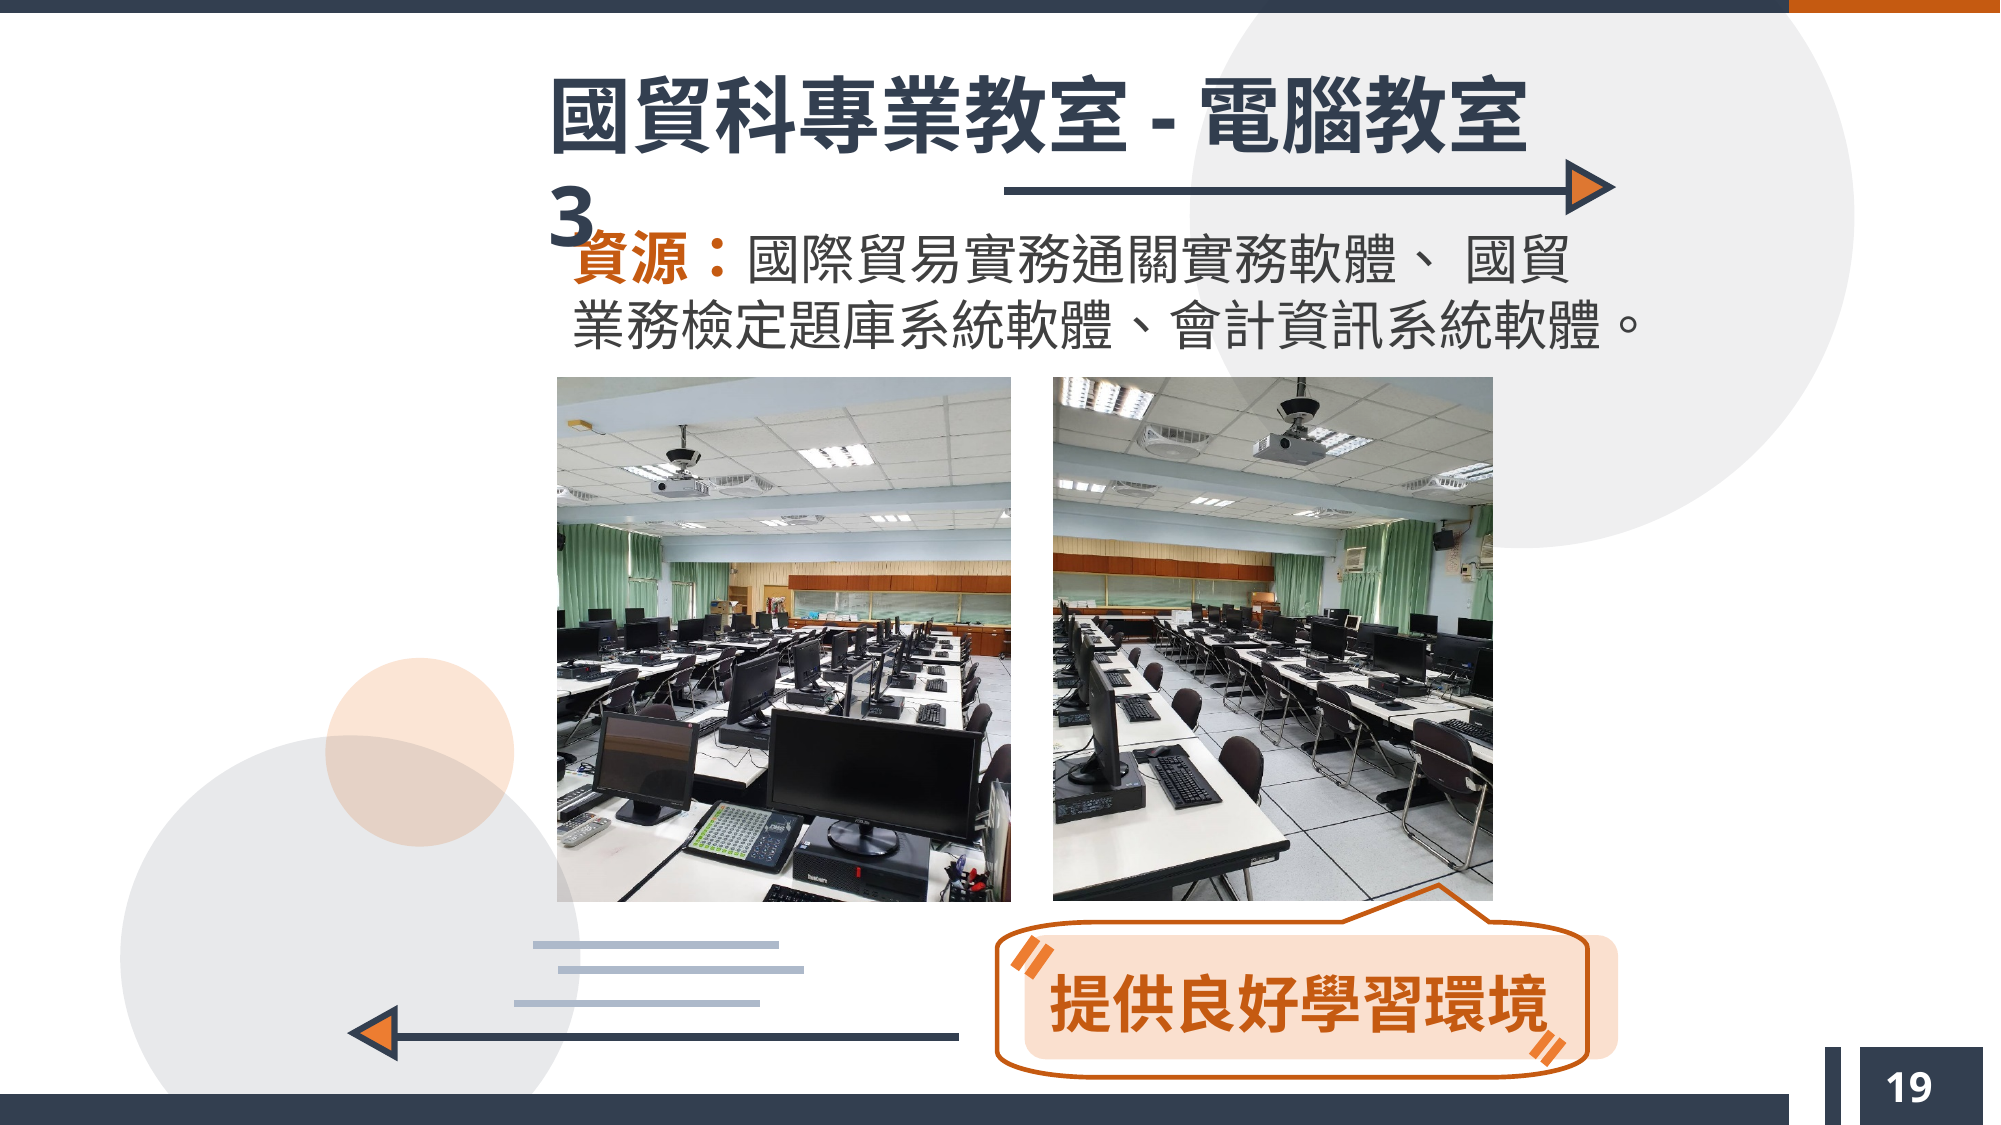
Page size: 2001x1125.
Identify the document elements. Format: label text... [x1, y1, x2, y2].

text_box [1582, 935, 1619, 1060]
text_box [1004, 0, 1855, 549]
picture [1053, 377, 1493, 901]
text_box [120, 657, 959, 1125]
text_box 提供良好學習環境 [1034, 957, 1585, 1049]
text_box 國貿科專業教室-電腦教室3 [533, 55, 1230, 173]
picture [1407, 889, 1455, 901]
text_box 資源：國際貿易實務通關實務軟體、 國貿業務檢定題庫系統軟體、會計資訊系統軟體。 [407, 214, 1224, 364]
picture [557, 377, 1011, 902]
text_box [1010, 934, 1585, 1068]
text_box 提供良好學習環境 [1590, 957, 1595, 1049]
